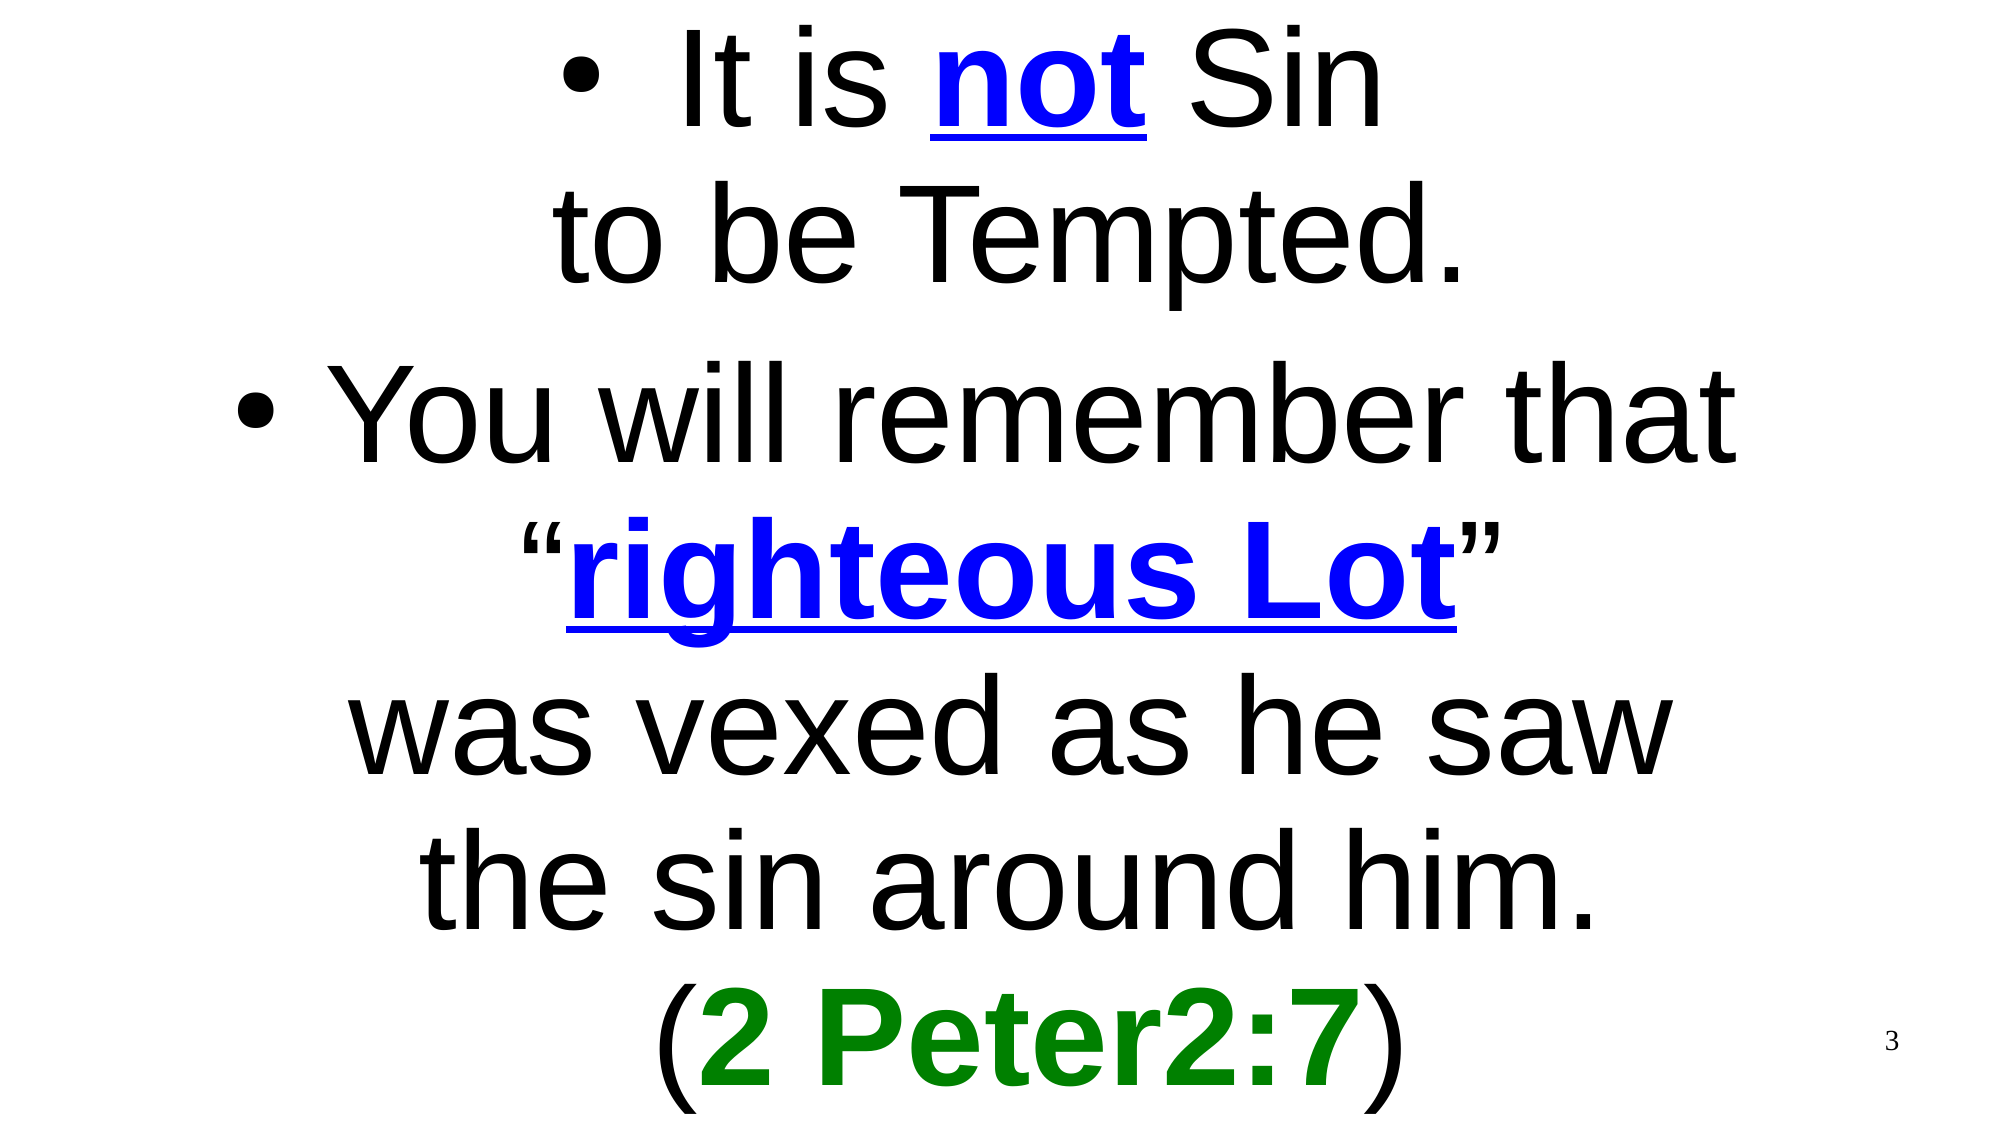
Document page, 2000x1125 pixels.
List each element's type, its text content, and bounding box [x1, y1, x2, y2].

list It is not Sin to be Tempted. You will remember that “righteous Lot” was vexed as he saw the sin around him. (2 Peter2:7) [0, 0, 1996, 1123]
